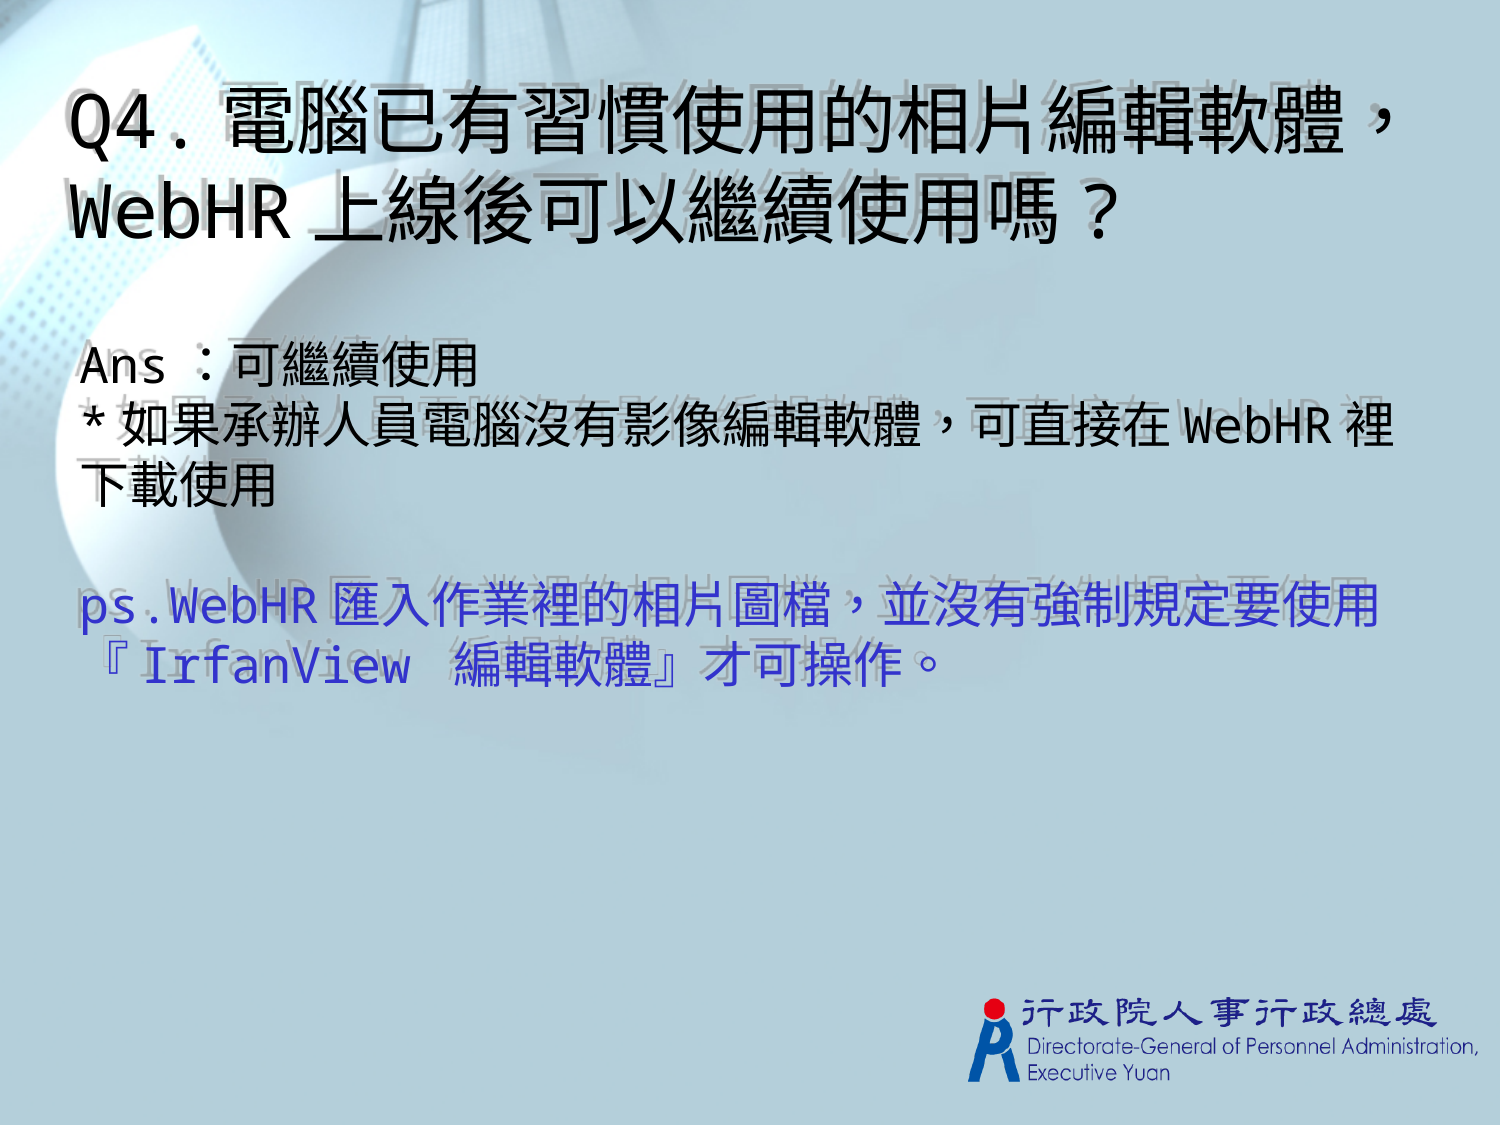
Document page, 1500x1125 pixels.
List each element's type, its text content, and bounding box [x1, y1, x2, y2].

text_box Q4.電腦已有習慣使用的相片編輯軟體，WebHR上線後可以繼續使用嗎? [53, 66, 1459, 261]
text_box Ans：可繼續使用 *如果承辦人員電腦沒有影像編輯軟體，可直接在WebHR裡下載使用 ps.WebHR匯入作業裡的相片圖檔，並沒有強制規定要使用『IrfanView 編輯軟體』才可操作。 [65, 326, 1459, 701]
